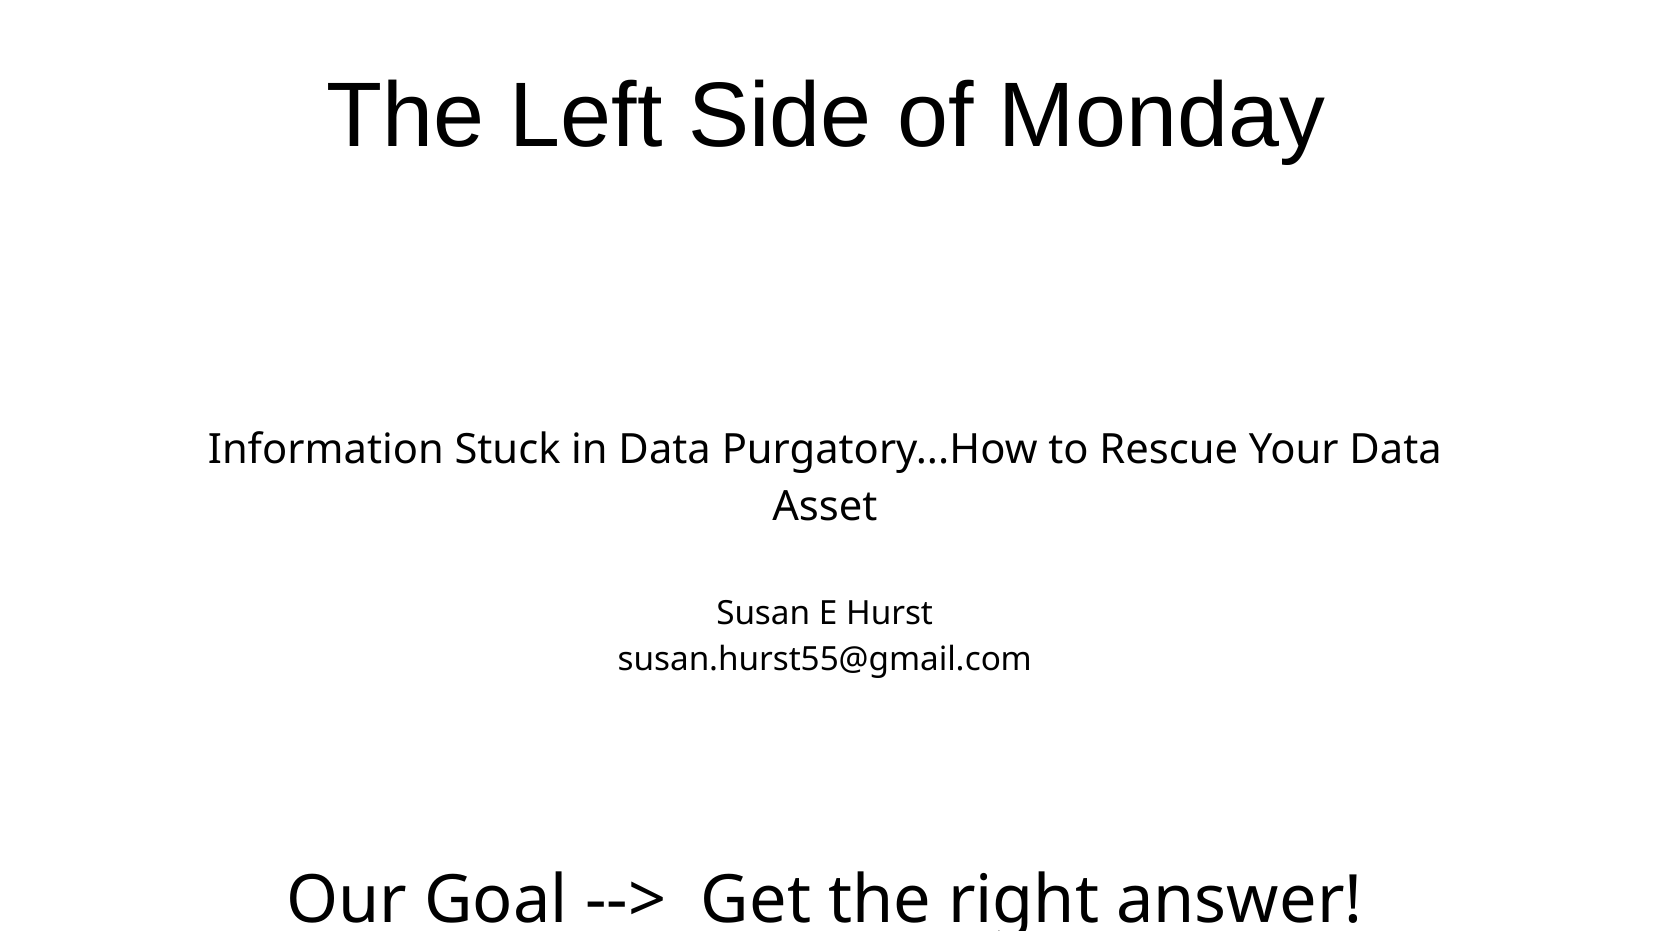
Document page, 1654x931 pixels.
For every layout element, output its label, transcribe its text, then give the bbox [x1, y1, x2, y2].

title The Left Side of Monday [82, 37, 1571, 193]
title Information Stuck in Data Purgatory...How to Rescue Your Data Asset Susan E Hurst susan.hurst55@gmail.com Our Goal --> Get the right answer! [150, 193, 1501, 811]
